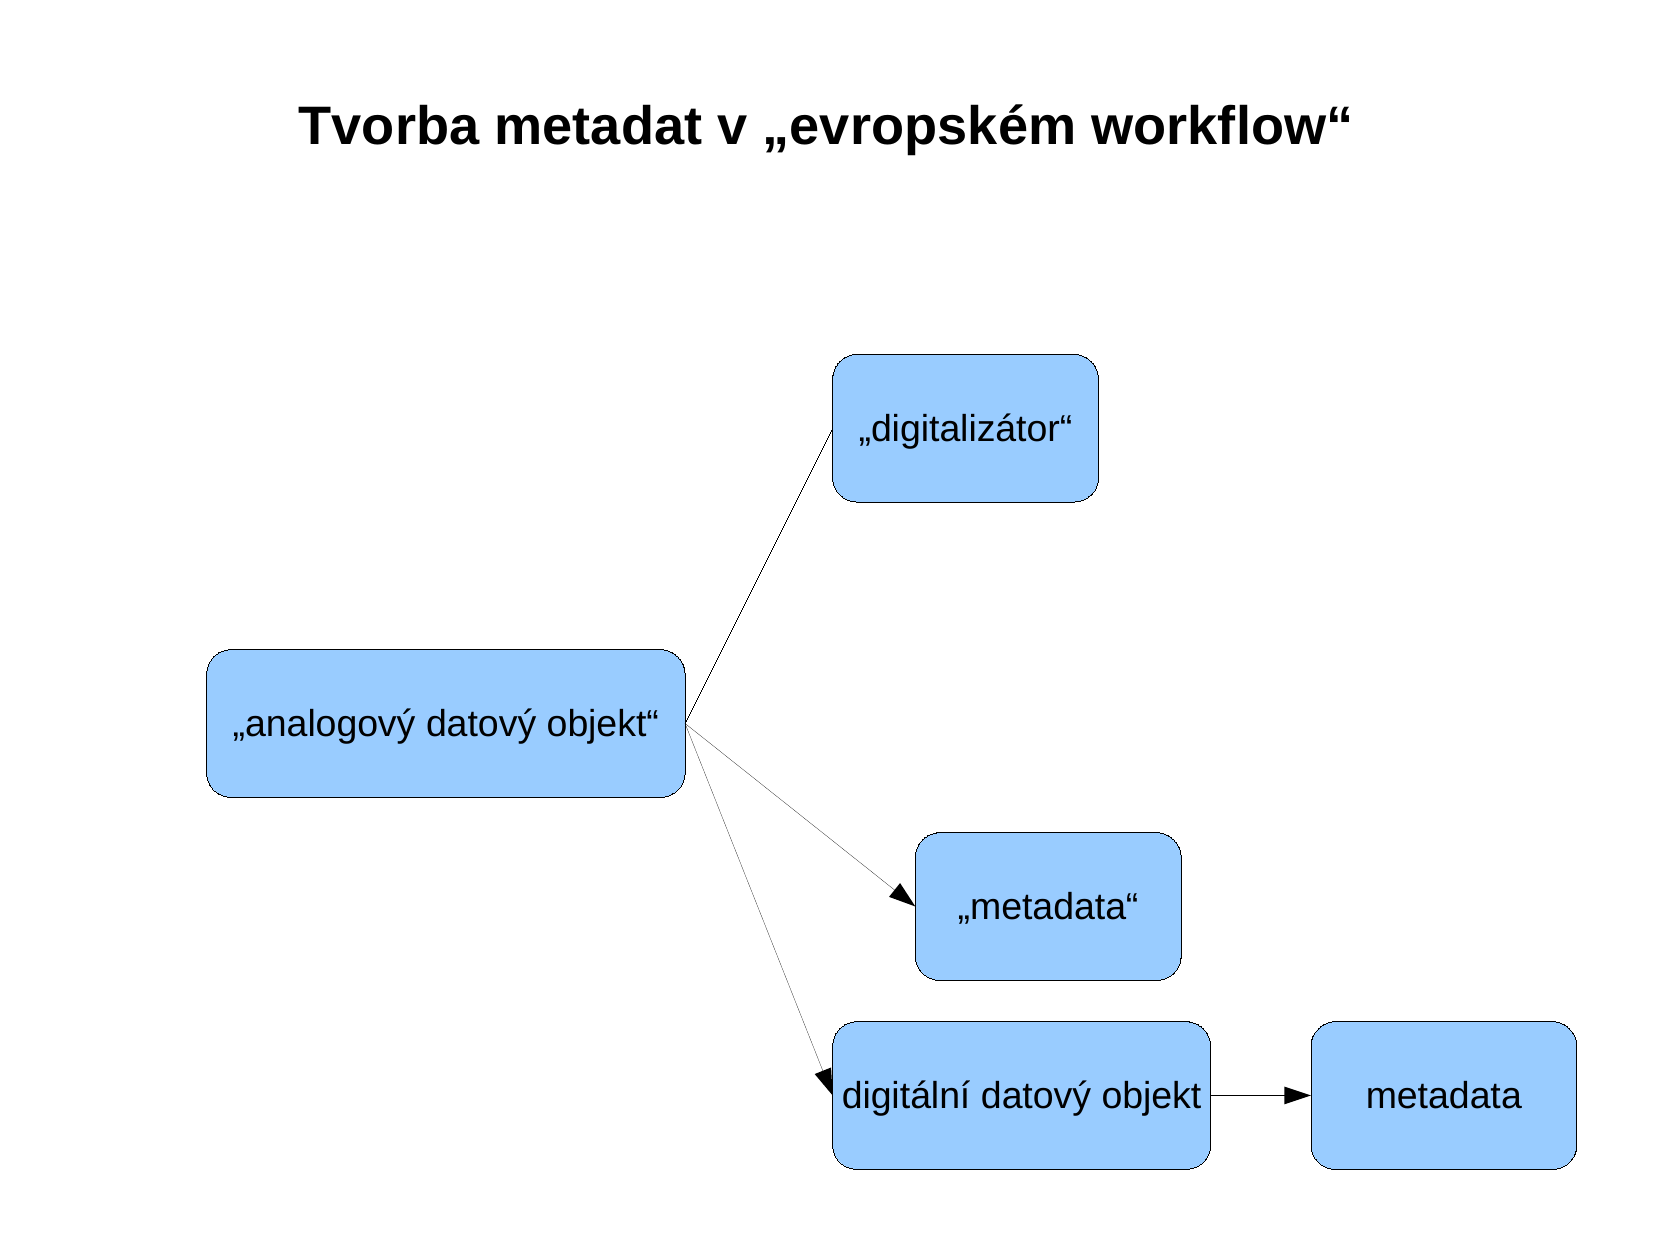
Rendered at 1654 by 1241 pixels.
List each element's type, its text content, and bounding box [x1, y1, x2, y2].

text_box digitální datový objekt [832, 1021, 1211, 1170]
text_box Tvorba metadat v „evropském workflow“ [0, 88, 1654, 237]
text_box „analogový datový objekt“ [206, 649, 686, 798]
text_box „metadata“ [915, 832, 1182, 981]
text_box „digitalizátor“ [832, 354, 1099, 503]
text_box metadata [1311, 1021, 1577, 1170]
